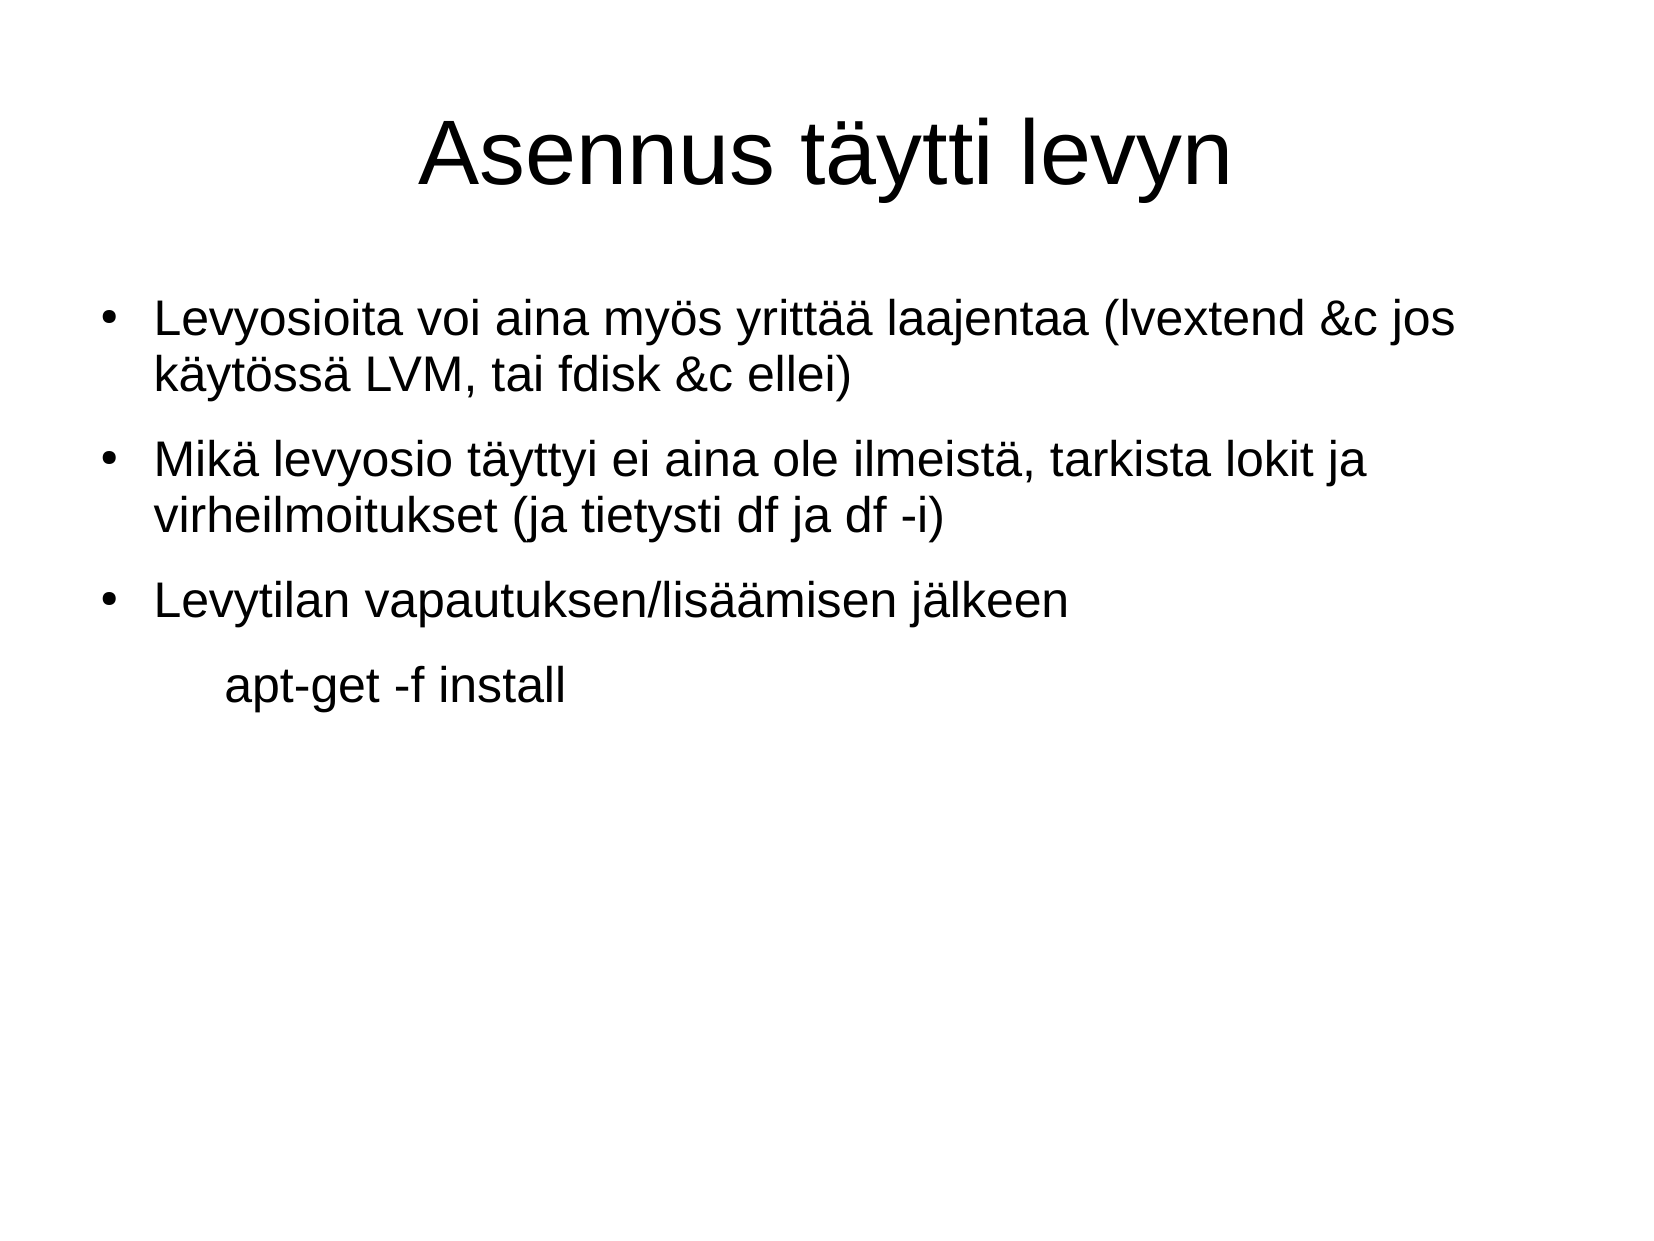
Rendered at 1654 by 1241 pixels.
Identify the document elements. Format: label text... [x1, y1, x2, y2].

title Asennus täytti levyn [82, 49, 1571, 257]
list Levyosioita voi aina myös yrittää laajentaa (lvextend &c jos käytössä LVM, tai fdisk &c ellei) Mikä levyosio täyttyi ei aina ole ilmeistä, tarkista lokit ja virheilmoitukset (ja tietysti df ja df -i) Levytilan vapautuksen/lisäämisen jälkeen apt-get -f install [82, 290, 1571, 1010]
